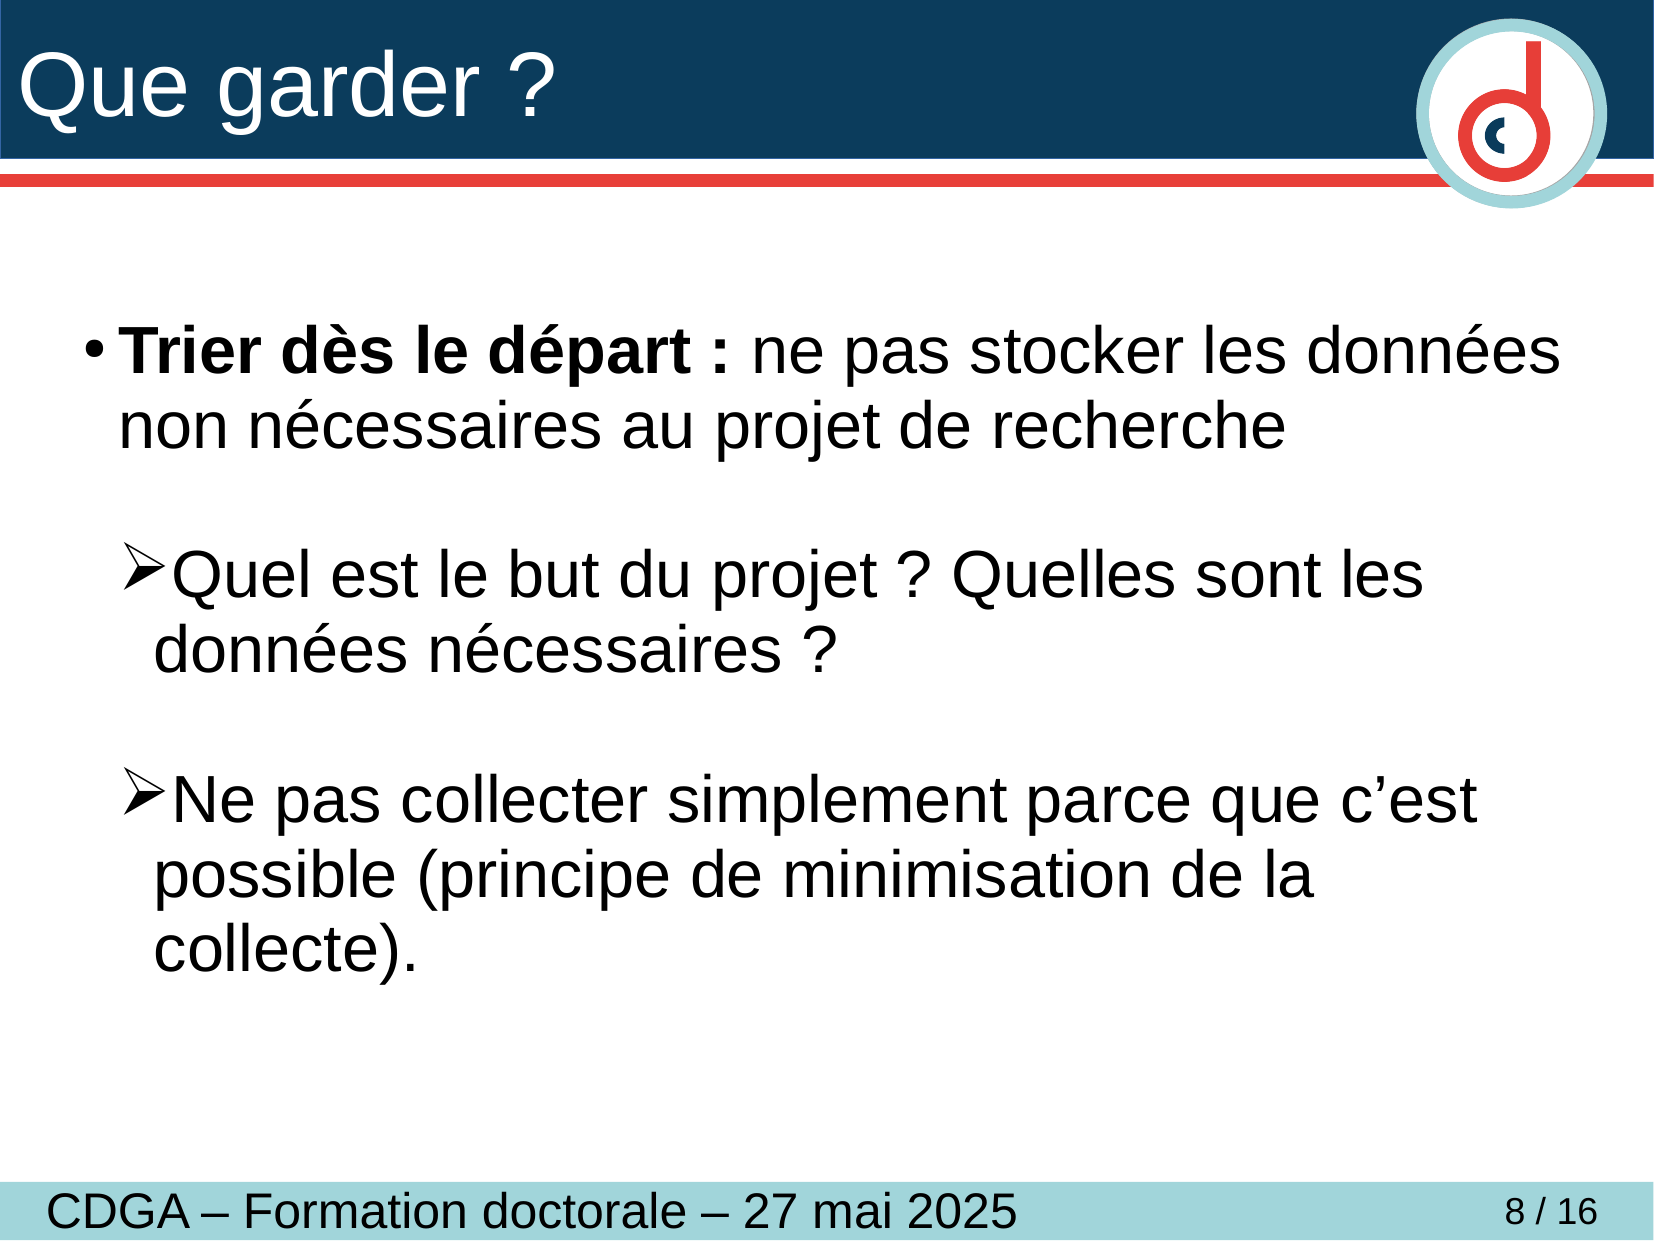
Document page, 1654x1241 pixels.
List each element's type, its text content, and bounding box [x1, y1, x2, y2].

title Que garder ? [17, 11, 1412, 159]
subtitle Trier dès le départ : ne pas stocker les données non nécessaires au projet de recherche Quel est le but du projet ? Quelles sont les données nécessaires ? Ne pas collecter simplement parce que c’est possible (principe de minimisation de la collecte). [82, 290, 1571, 1010]
